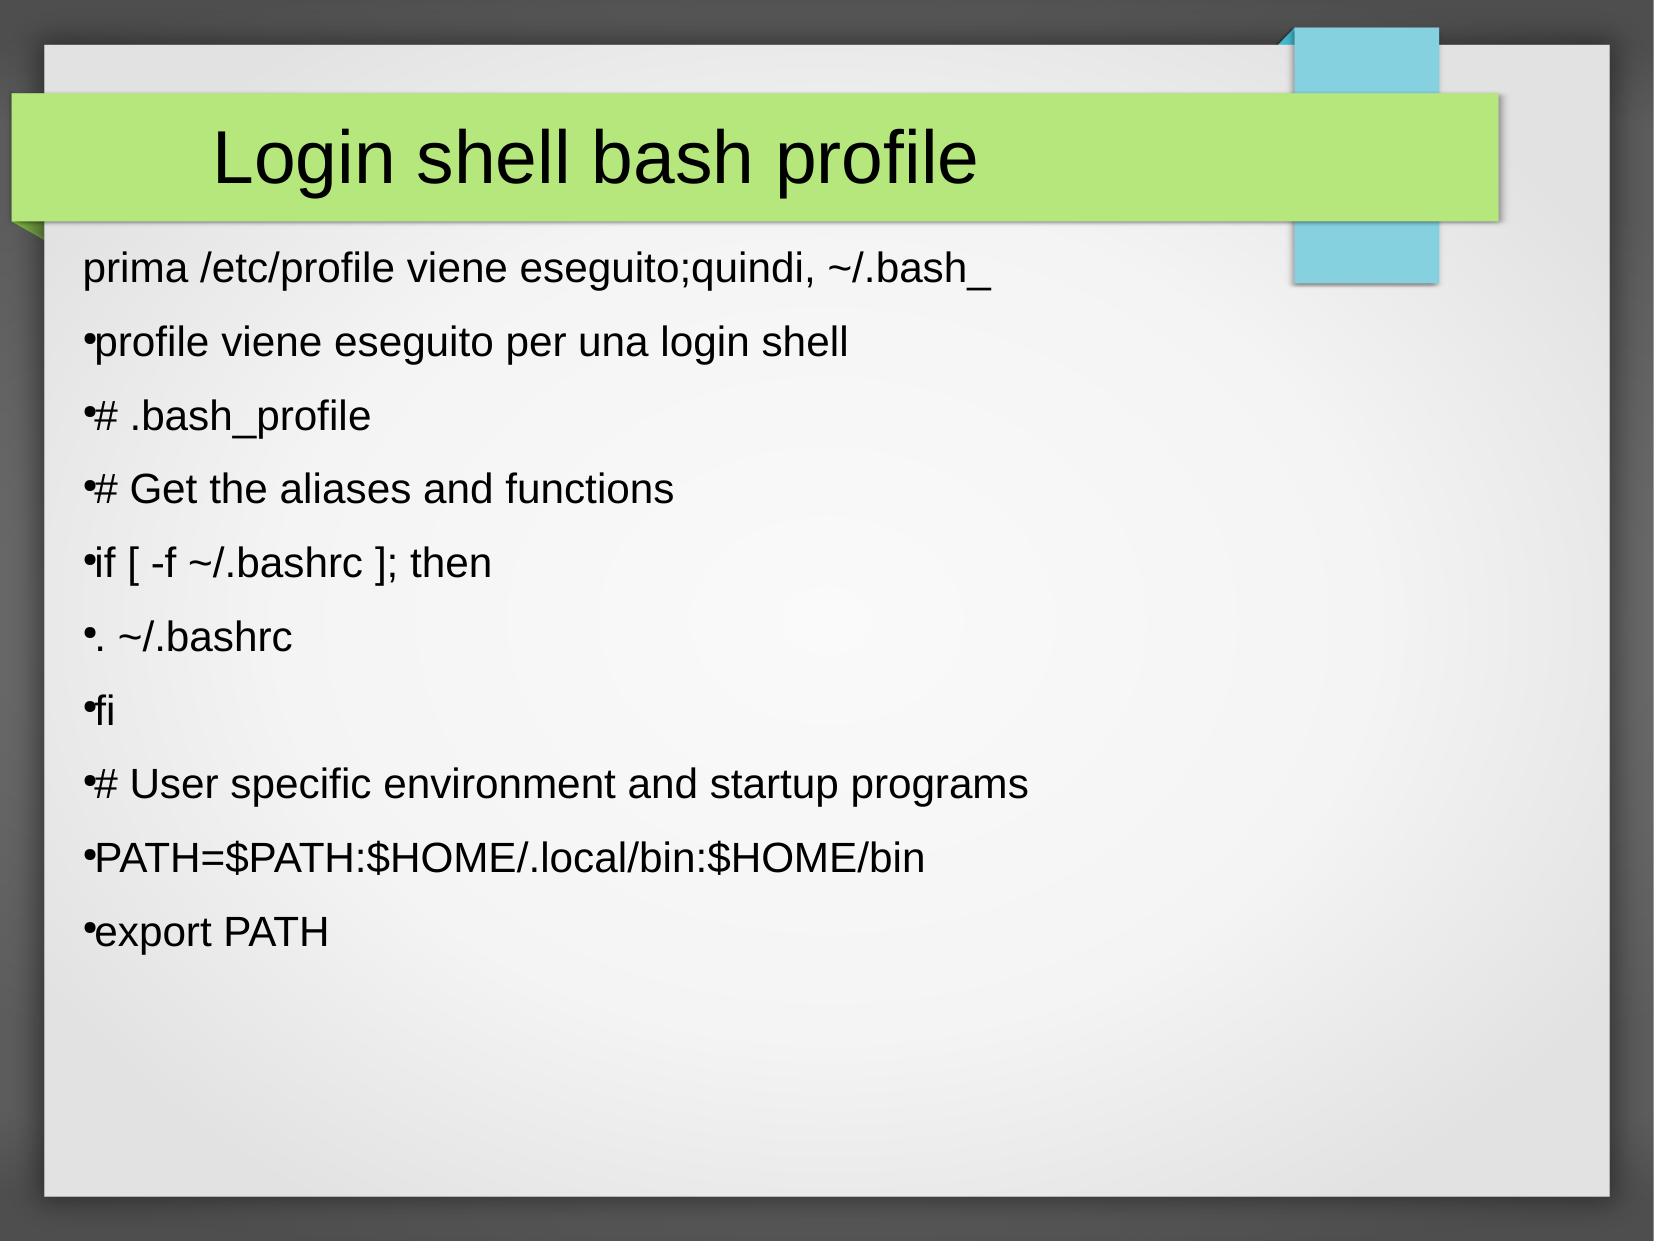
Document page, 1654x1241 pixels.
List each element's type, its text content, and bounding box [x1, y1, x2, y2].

picture [0, 0, 1654, 1241]
title Login shell bash profile [212, 94, 1264, 213]
list prima /etc/profile viene eseguito;quindi, ~/.bash_ profile viene eseguito per una login shell # .bash_profile # Get the aliases and functions if [ -f ~/.bashrc ]; then . ~/.bashrc fi # User specific environment and startup programs PATH=$PATH:$HOME/.local/bin:$HOME/bin export PATH [82, 240, 1571, 960]
